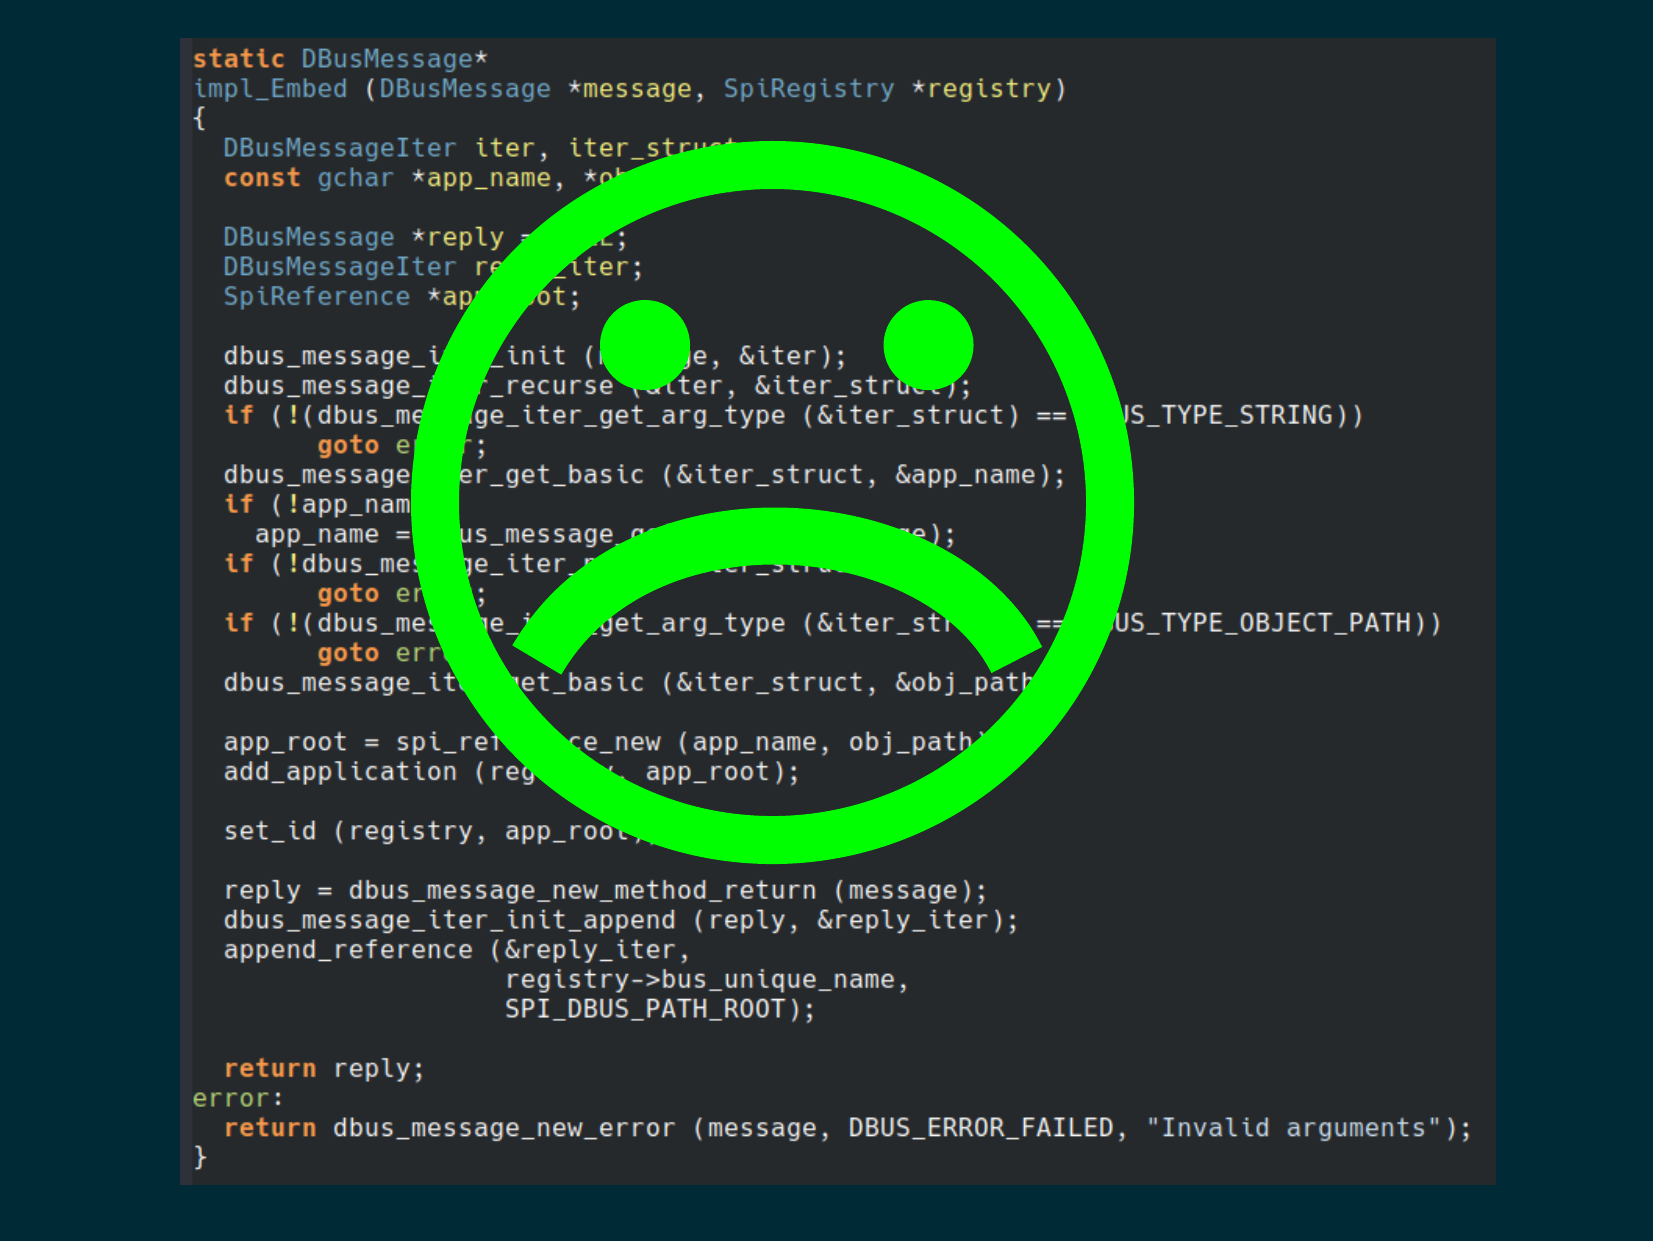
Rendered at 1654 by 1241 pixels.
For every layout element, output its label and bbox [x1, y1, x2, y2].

picture [181, 39, 1495, 1184]
text_box [600, 300, 691, 391]
text_box [883, 300, 974, 391]
